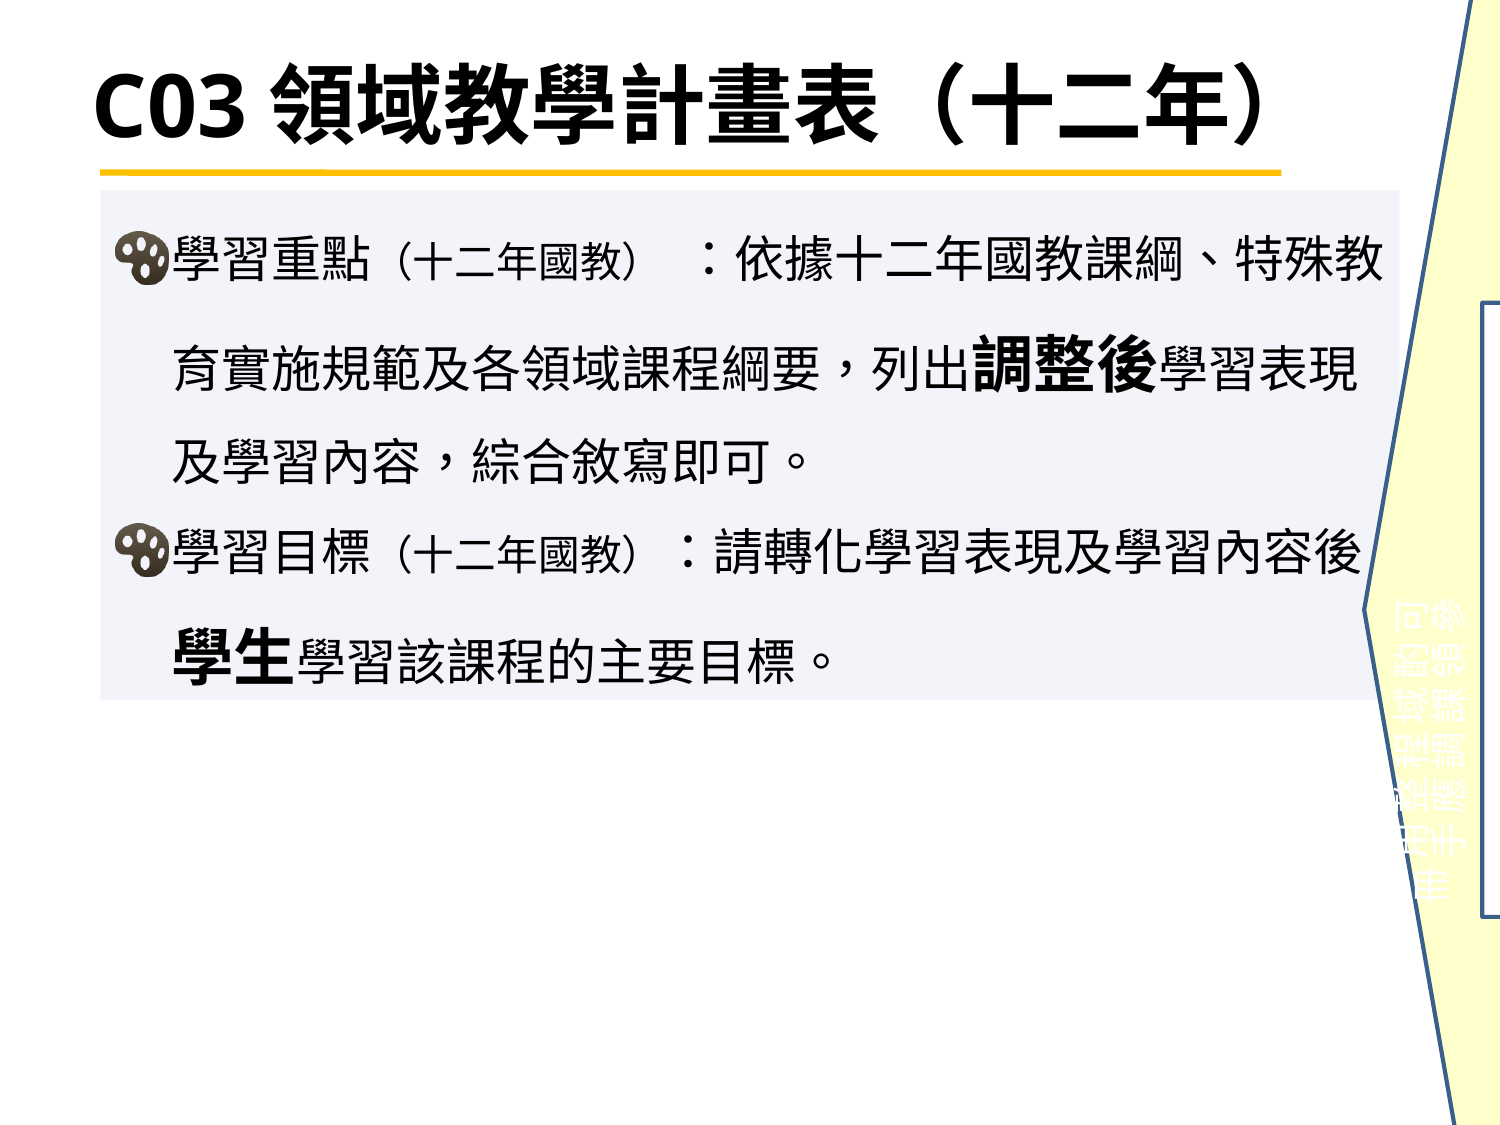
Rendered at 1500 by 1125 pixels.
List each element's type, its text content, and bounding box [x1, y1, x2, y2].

text_box 學習重點（十二年國教） ：依據十二年國教課綱、特殊教育實施規範及各領域課程綱要，列出調整後學習表現及學習內容，綜合敘寫即可。 學習目標（十二年國教）：請轉化學習表現及學習內容後，學生學習該課程的主要目標。 [100, 190, 1400, 700]
text_box 可參酌領域課程調整應用手冊 [1364, 0, 1500, 1125]
picture [115, 231, 169, 285]
picture [115, 523, 169, 577]
text_box C03領域教學計畫表（十二年） [76, 42, 1365, 163]
